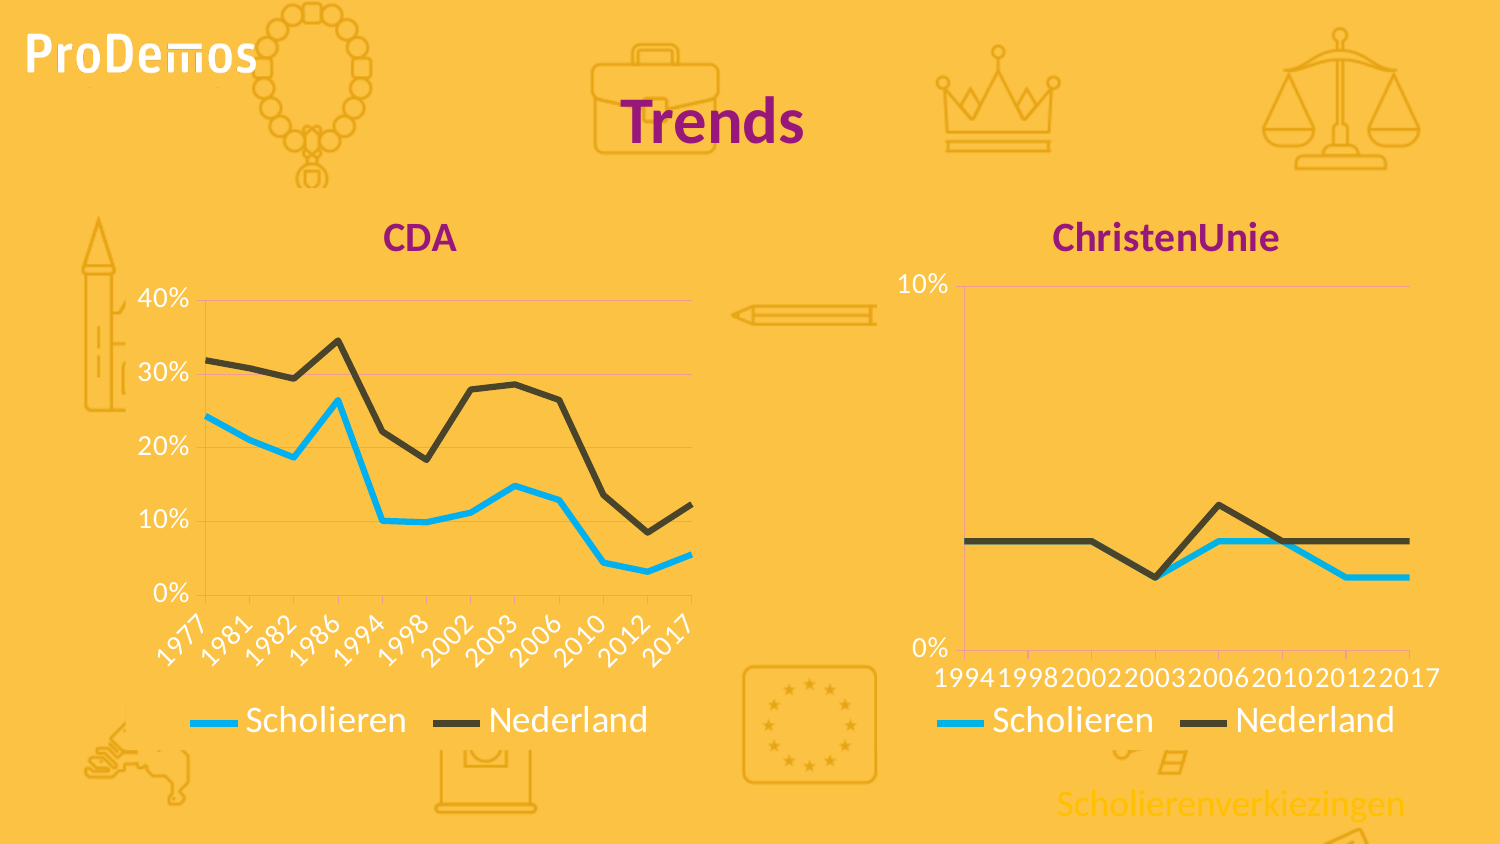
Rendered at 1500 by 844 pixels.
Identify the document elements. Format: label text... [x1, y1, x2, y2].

chart [877, 188, 1457, 751]
text_box Trends [620, 74, 827, 178]
picture [4, 0, 277, 88]
text_box Scholierenverkiezingen [1041, 771, 1488, 823]
chart [125, 188, 715, 751]
